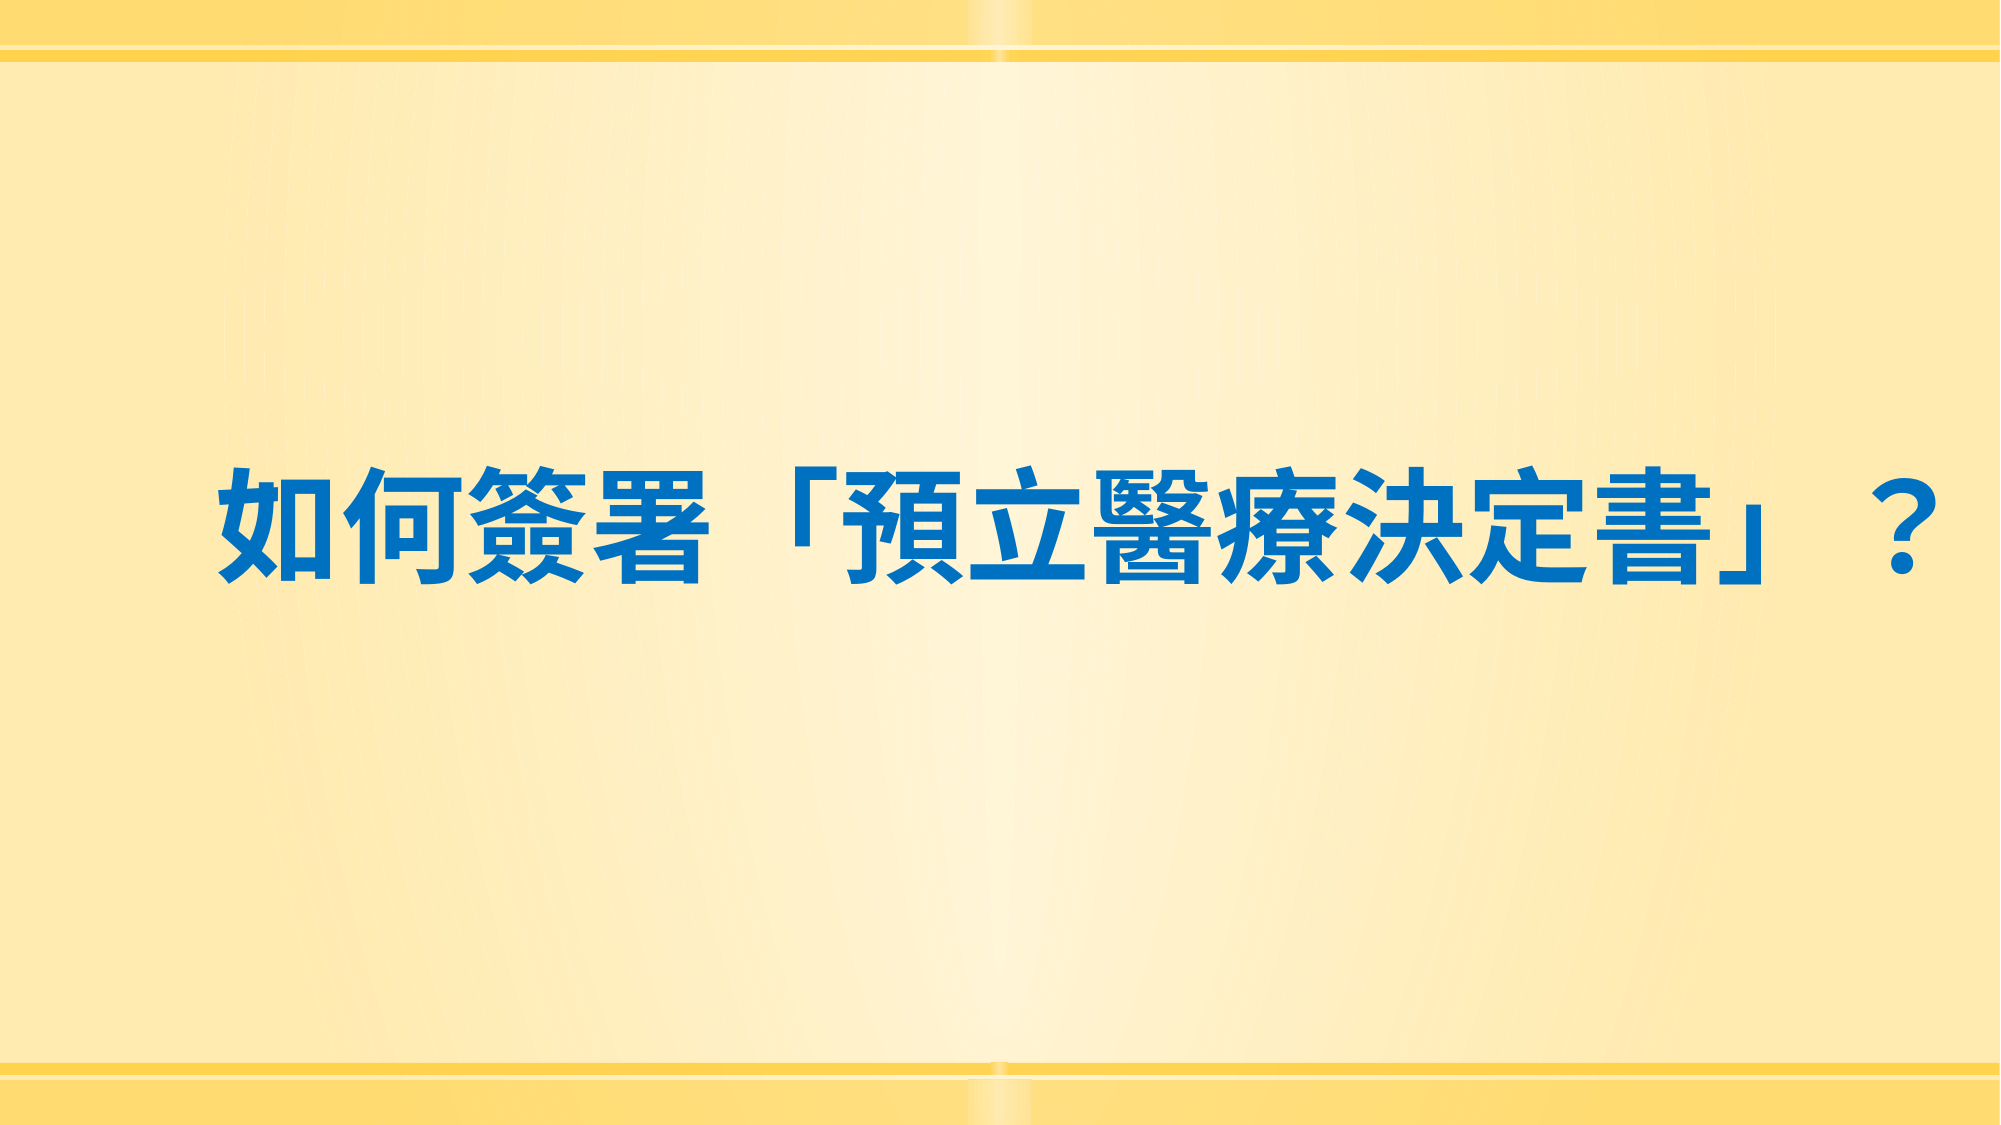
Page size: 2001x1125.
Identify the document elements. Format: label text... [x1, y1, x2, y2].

text_box 如何簽署「預立醫療決定書」？ [193, 457, 1910, 673]
